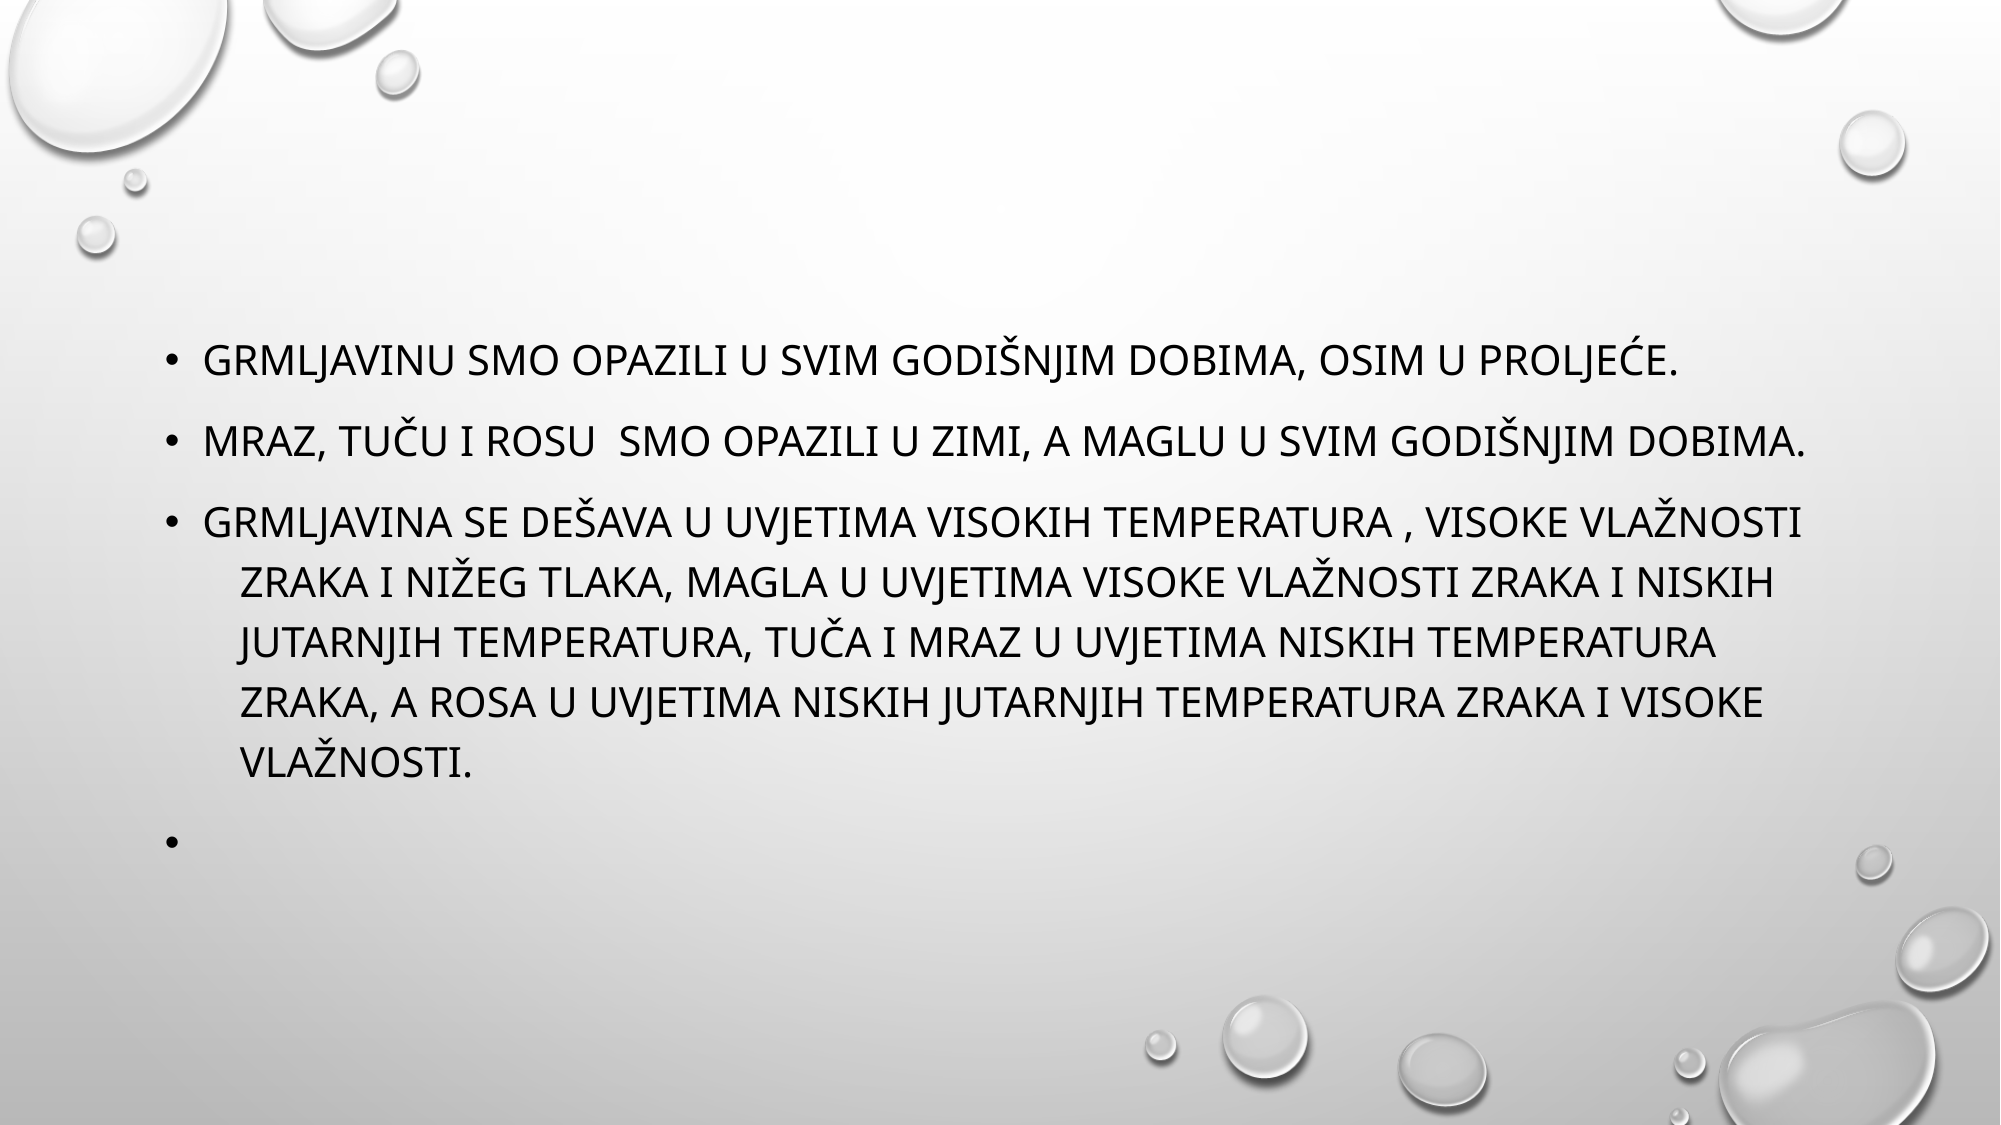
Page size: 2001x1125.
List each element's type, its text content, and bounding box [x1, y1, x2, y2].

list Grmljavinu smo opazili u svim godišnjim dobima, osim u proljeće. Mraz, tuču i rosu smo opazili u zimi, a maglu u svim godišnjim dobima. Grmljavina se dešava u uvjetima visokih temperatura , visoke vlažnosti zraka i nižeg tlaka, magla u uvjetima visoke vlažnosti zraka i niskih jutarnjih temperatura, tuča i mraz u uvjetima niskih temperatura zraka, a rosa u uvjetima niskih jutarnjih temperatura zraka i visoke vlažnosti. [149, 245, 1850, 951]
